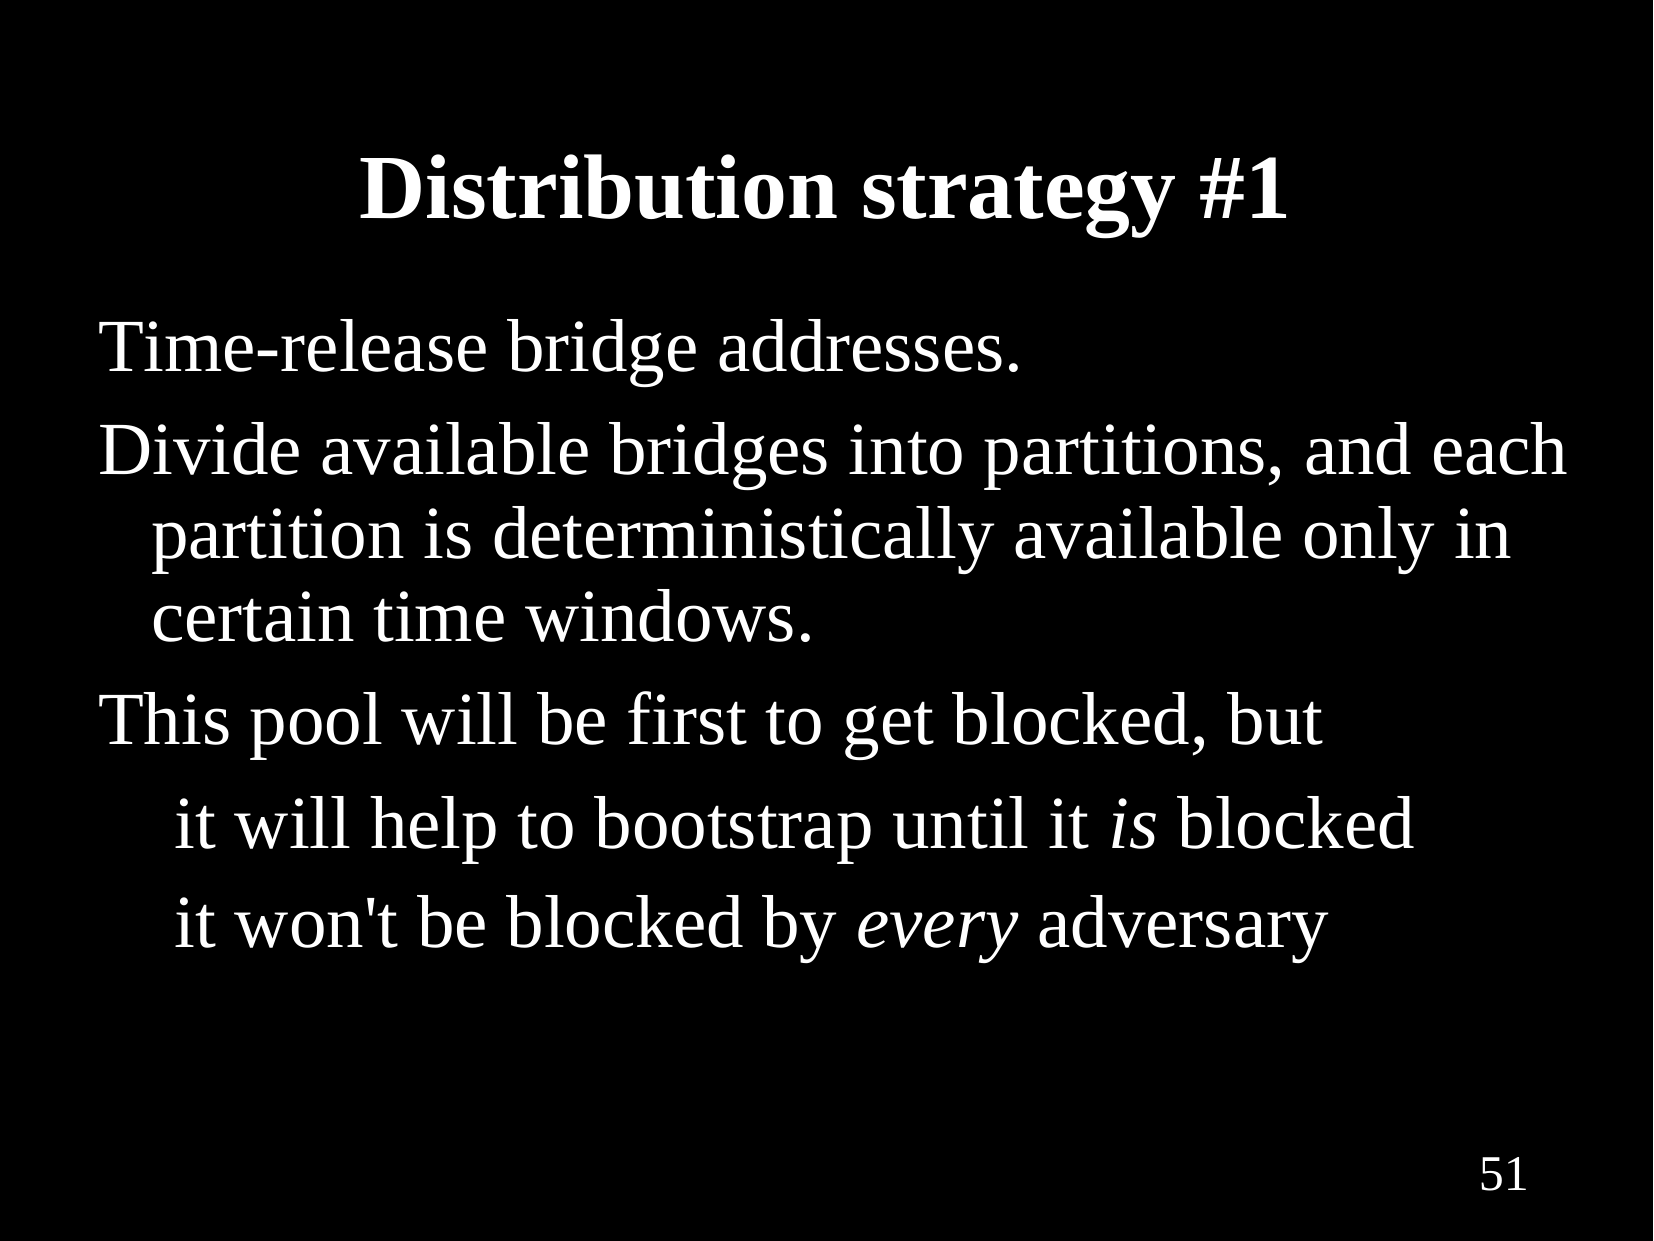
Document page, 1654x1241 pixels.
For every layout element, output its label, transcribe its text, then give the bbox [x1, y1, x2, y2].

list Time-release bridge addresses. Divide available bridges into partitions, and each partition is deterministically available only in certain time windows. This pool will be first to get blocked, but it will help to bootstrap until it is blocked it won't be blocked by every adversary [80, 304, 1571, 1130]
title Distribution strategy #1 [120, 92, 1533, 283]
